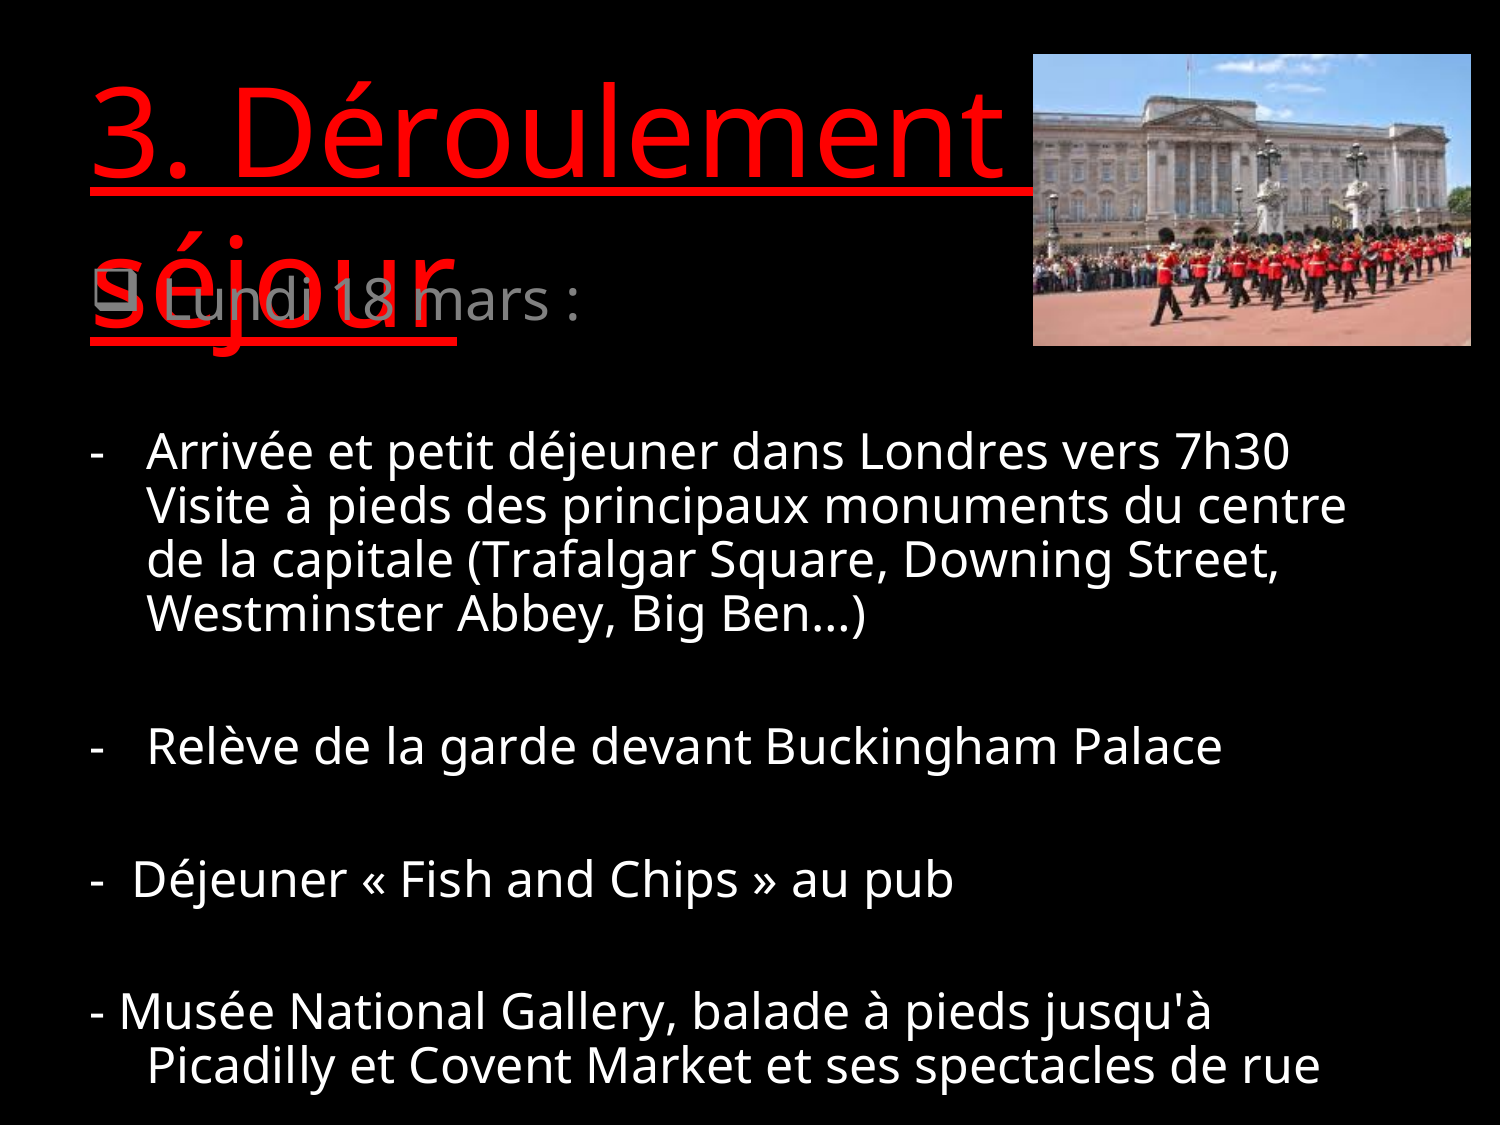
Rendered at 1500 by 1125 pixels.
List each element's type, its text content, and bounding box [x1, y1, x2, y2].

picture [1033, 54, 1471, 346]
title 3. Déroulement du séjour [75, 45, 1426, 233]
list Lundi 18 mars : Arrivée et petit déjeuner dans Londres vers 7h30 Visite à pieds des principaux monuments du centre de la capitale (Trafalgar Square, Downing Street, Westminster Abbey, Big Ben…) Relève de la garde devant Buckingham Palace - Déjeuner « Fish and Chips » au pub - Musée National Gallery, balade à pieds jusqu'à Picadilly et Covent Market et ses spectacles de rue [75, 262, 1426, 1125]
